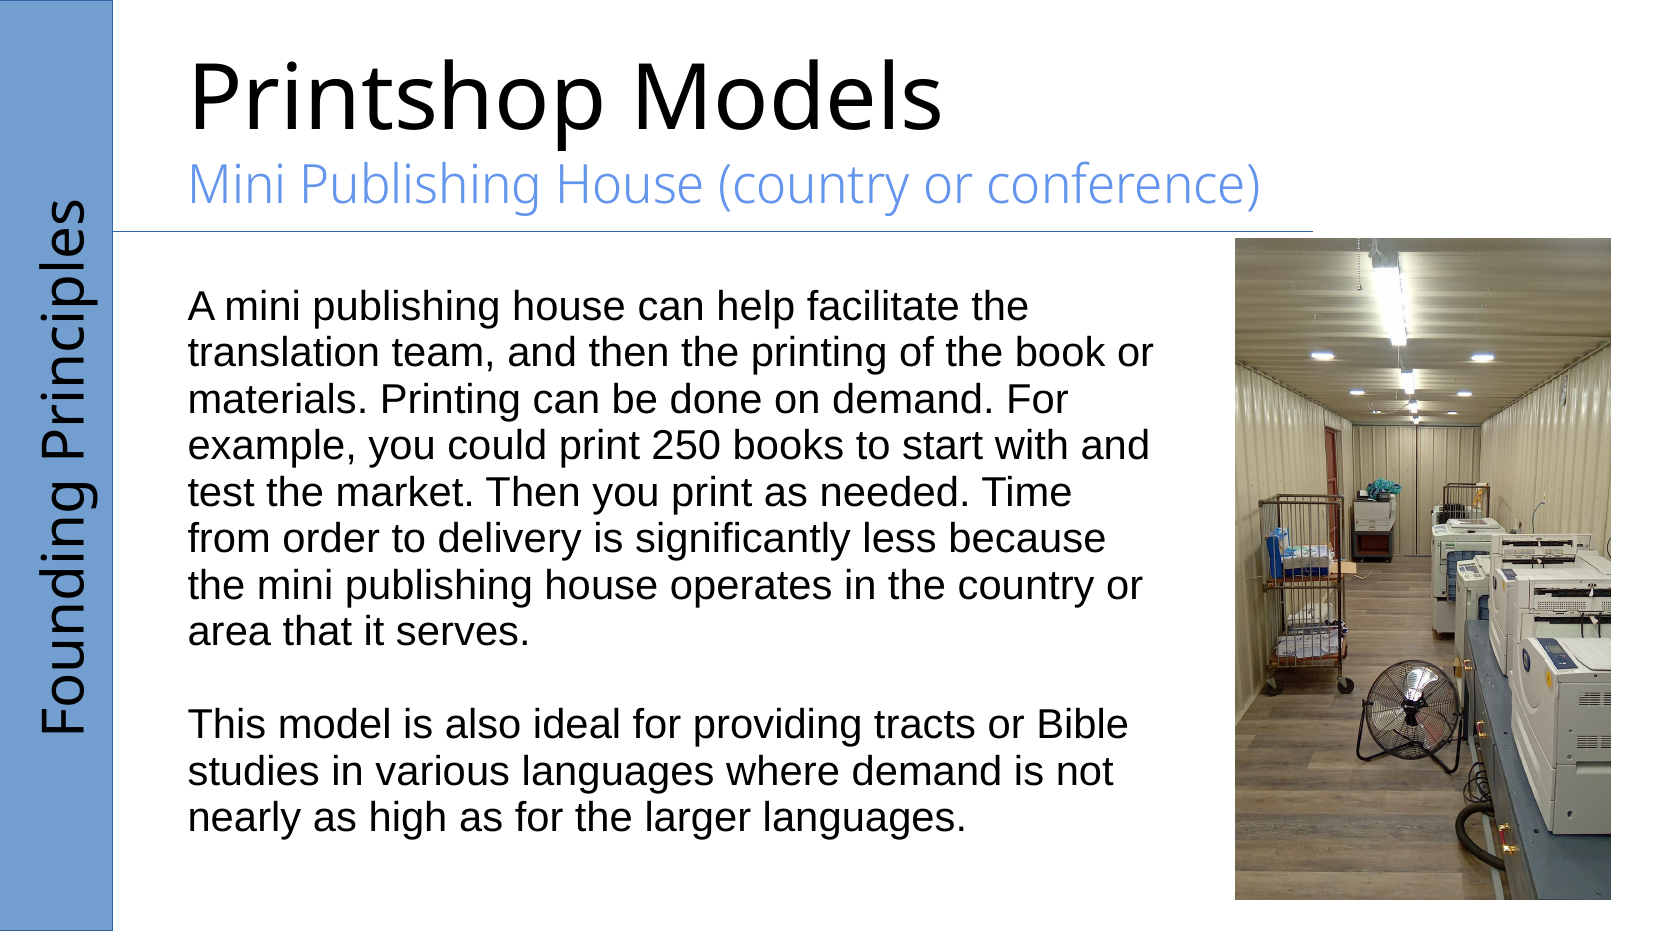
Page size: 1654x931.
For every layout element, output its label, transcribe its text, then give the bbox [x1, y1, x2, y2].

picture [1235, 238, 1611, 901]
title Printshop Models [187, 33, 1571, 125]
subtitle A mini publishing house can help facilitate the translation team, and then the printing of the book or materials. Printing can be done on demand. For example, you could print 250 books to start with and test the market. Then you print as needed. Time from order to delivery is significantly less because the mini publishing house operates in the country or area that it serves. This model is also ideal for providing tracts or Bible studies in various languages where demand is not nearly as high as for the larger languages. [187, 282, 1163, 931]
title Mini Publishing House (country or conference) [187, 125, 1571, 239]
text_box Founding Principles [13, 37, 105, 901]
text_box [0, 0, 113, 931]
